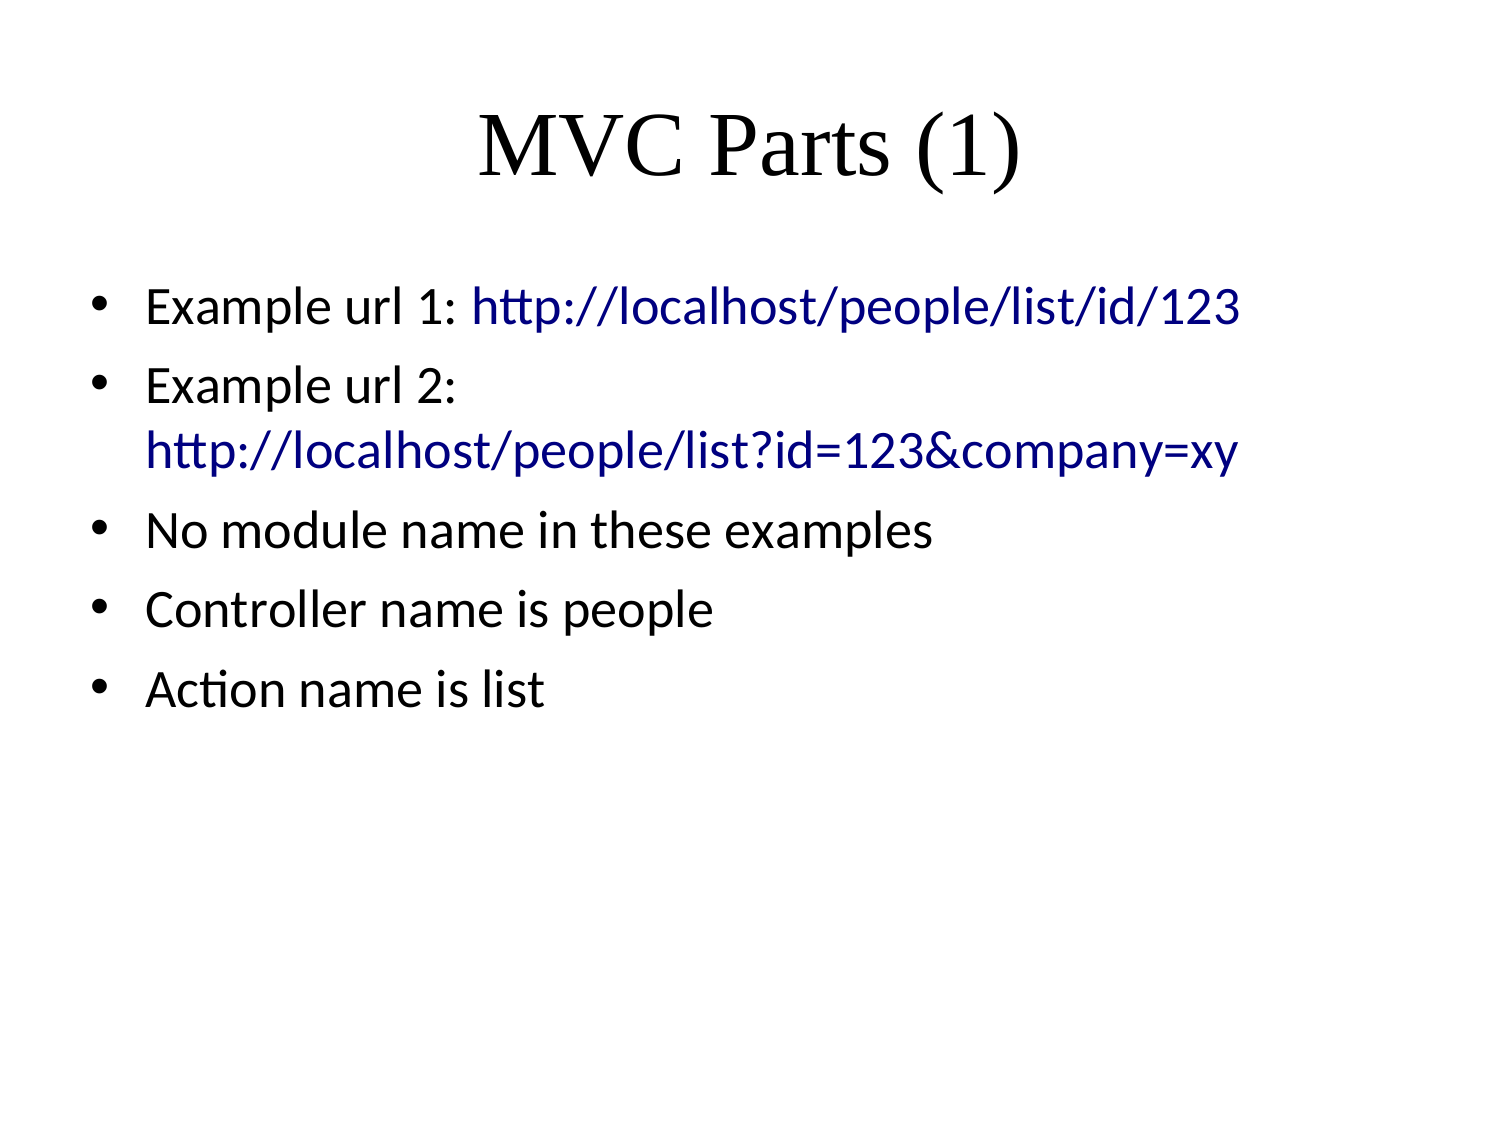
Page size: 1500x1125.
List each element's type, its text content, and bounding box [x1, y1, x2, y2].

text_box Example url 1: http://localhost/people/list/id/123 Example url 2: http://localhost/people/list?id=123&company=xy No module name in these examples Controller name is people Action name is list [75, 262, 1426, 1005]
text_box MVC Parts (1)‏ [75, 45, 1426, 233]
